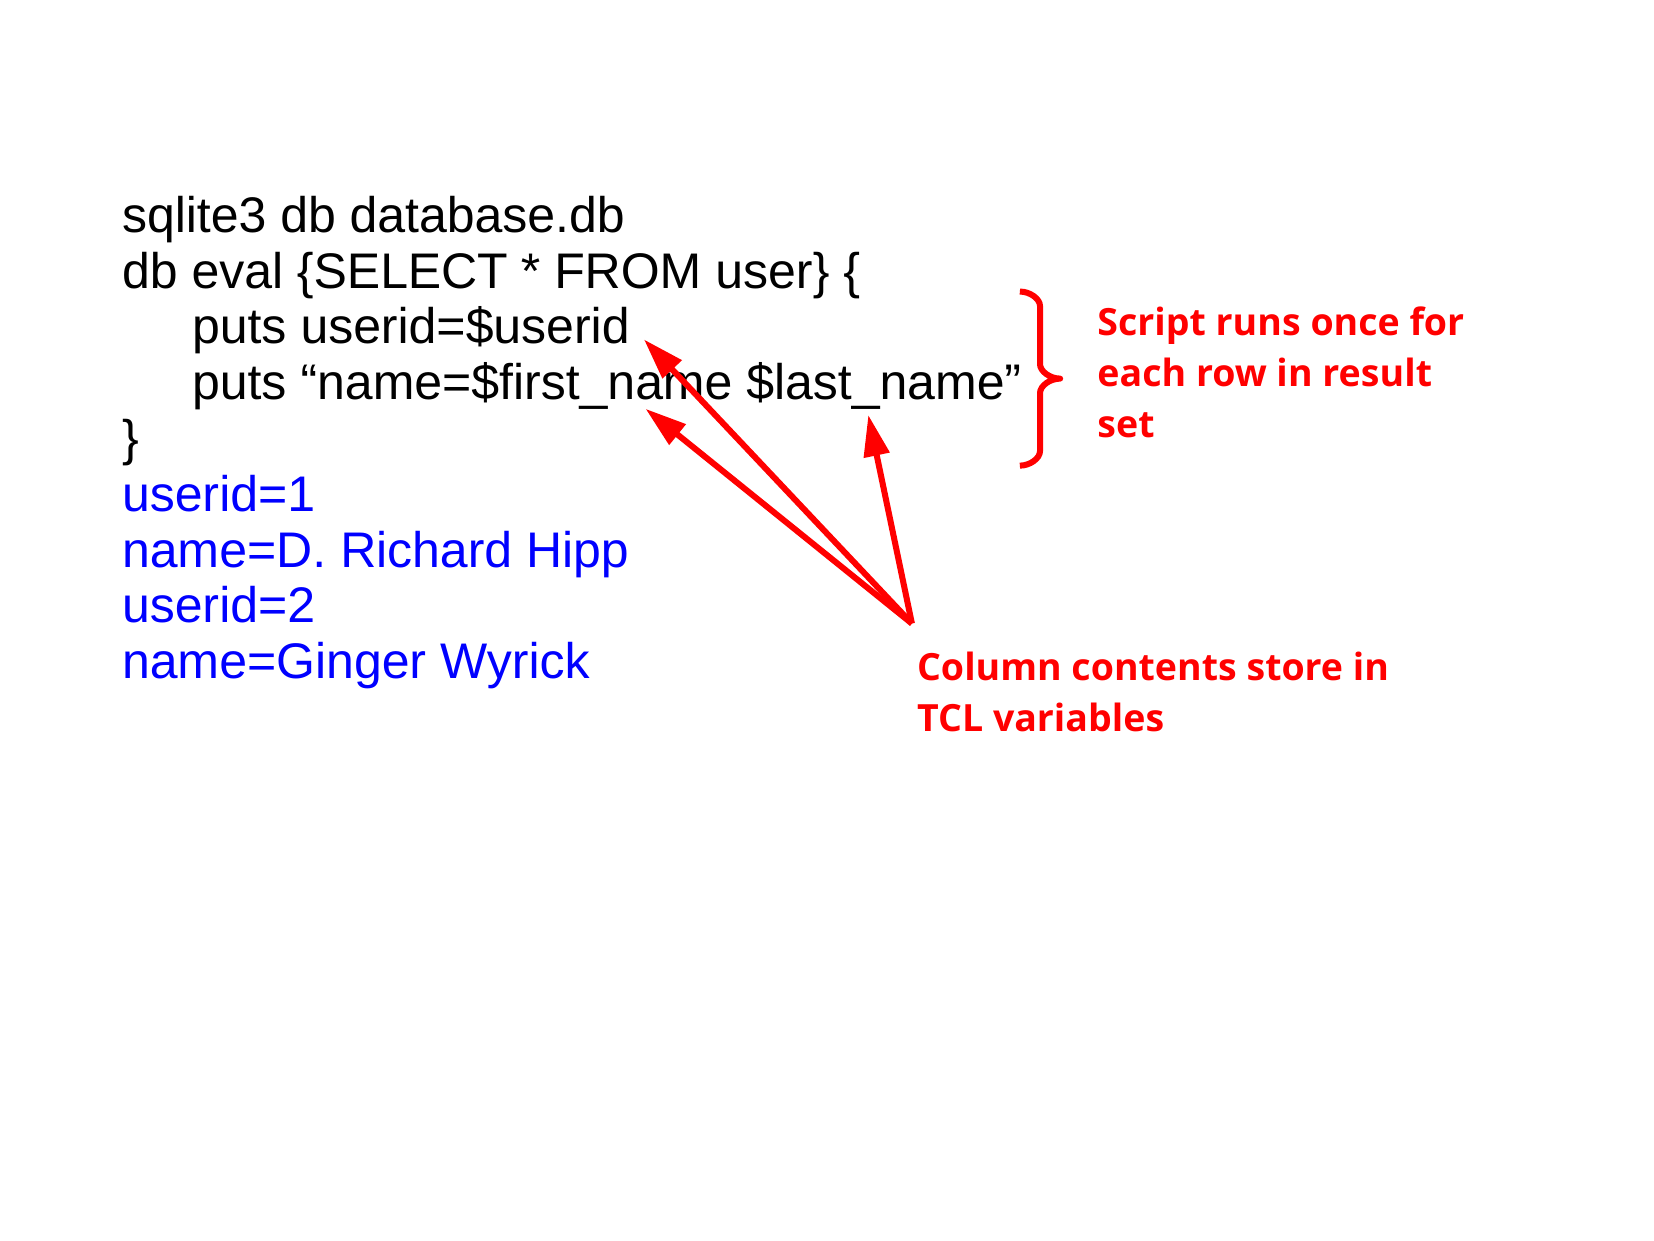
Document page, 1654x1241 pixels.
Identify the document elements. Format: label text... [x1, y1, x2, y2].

text_box Column contents store in TCL variables [902, 633, 1409, 790]
text_box Script runs once for each row in result set [1082, 288, 1506, 472]
text_box sqlite3 db database.db db eval {SELECT * FROM user} { puts userid=$userid puts “name=$first_name $last_name” } userid=1 name=D. Richard Hipp userid=2 name=Ginger Wyrick [107, 179, 1037, 713]
